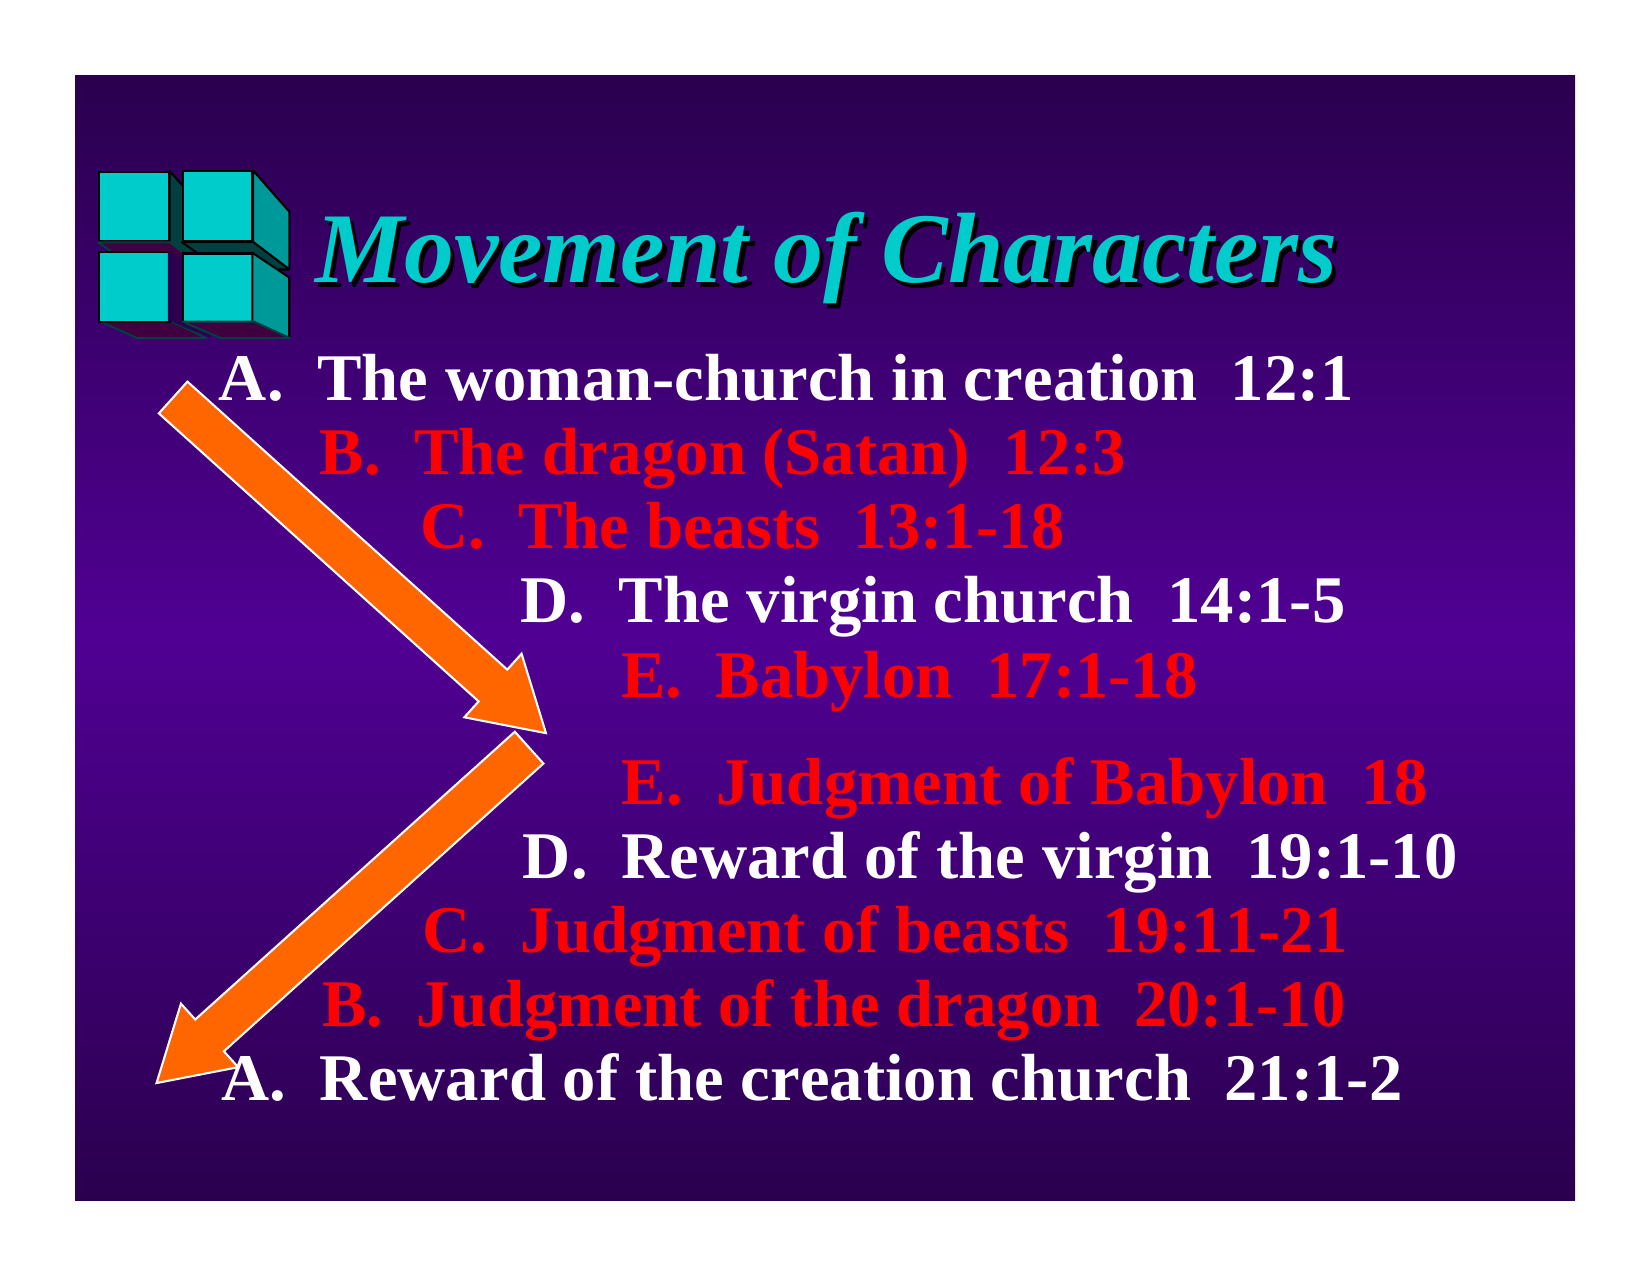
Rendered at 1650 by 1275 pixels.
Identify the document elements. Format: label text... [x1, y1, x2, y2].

text_box A. The woman-church in creation 12:1 B. The dragon (Satan) 12:3 C. The beasts 13:1-18 D. The virgin church 14:1-5 E. Babylon 17:1-18 [203, 333, 1551, 720]
list E. Judgment of Babylon 18 D. Reward of the virgin 19:1-10 C. Judgment of beasts 19:11-21 B. Judgment of the dragon 20:1-10 A. Reward of the creation church 21:1-2 [206, 737, 1513, 1275]
text_box [158, 381, 546, 734]
text_box [509, 731, 520, 737]
title Movement of Characters [300, 37, 1413, 312]
text_box [156, 1003, 206, 1084]
text_box A. The woman-church in creation 12:1 B. The dragon (Satan) 12:3 C. The beasts 13:1-18 D. The virgin church 14:1-5 E. Babylon 17:1-18 [203, 455, 478, 720]
